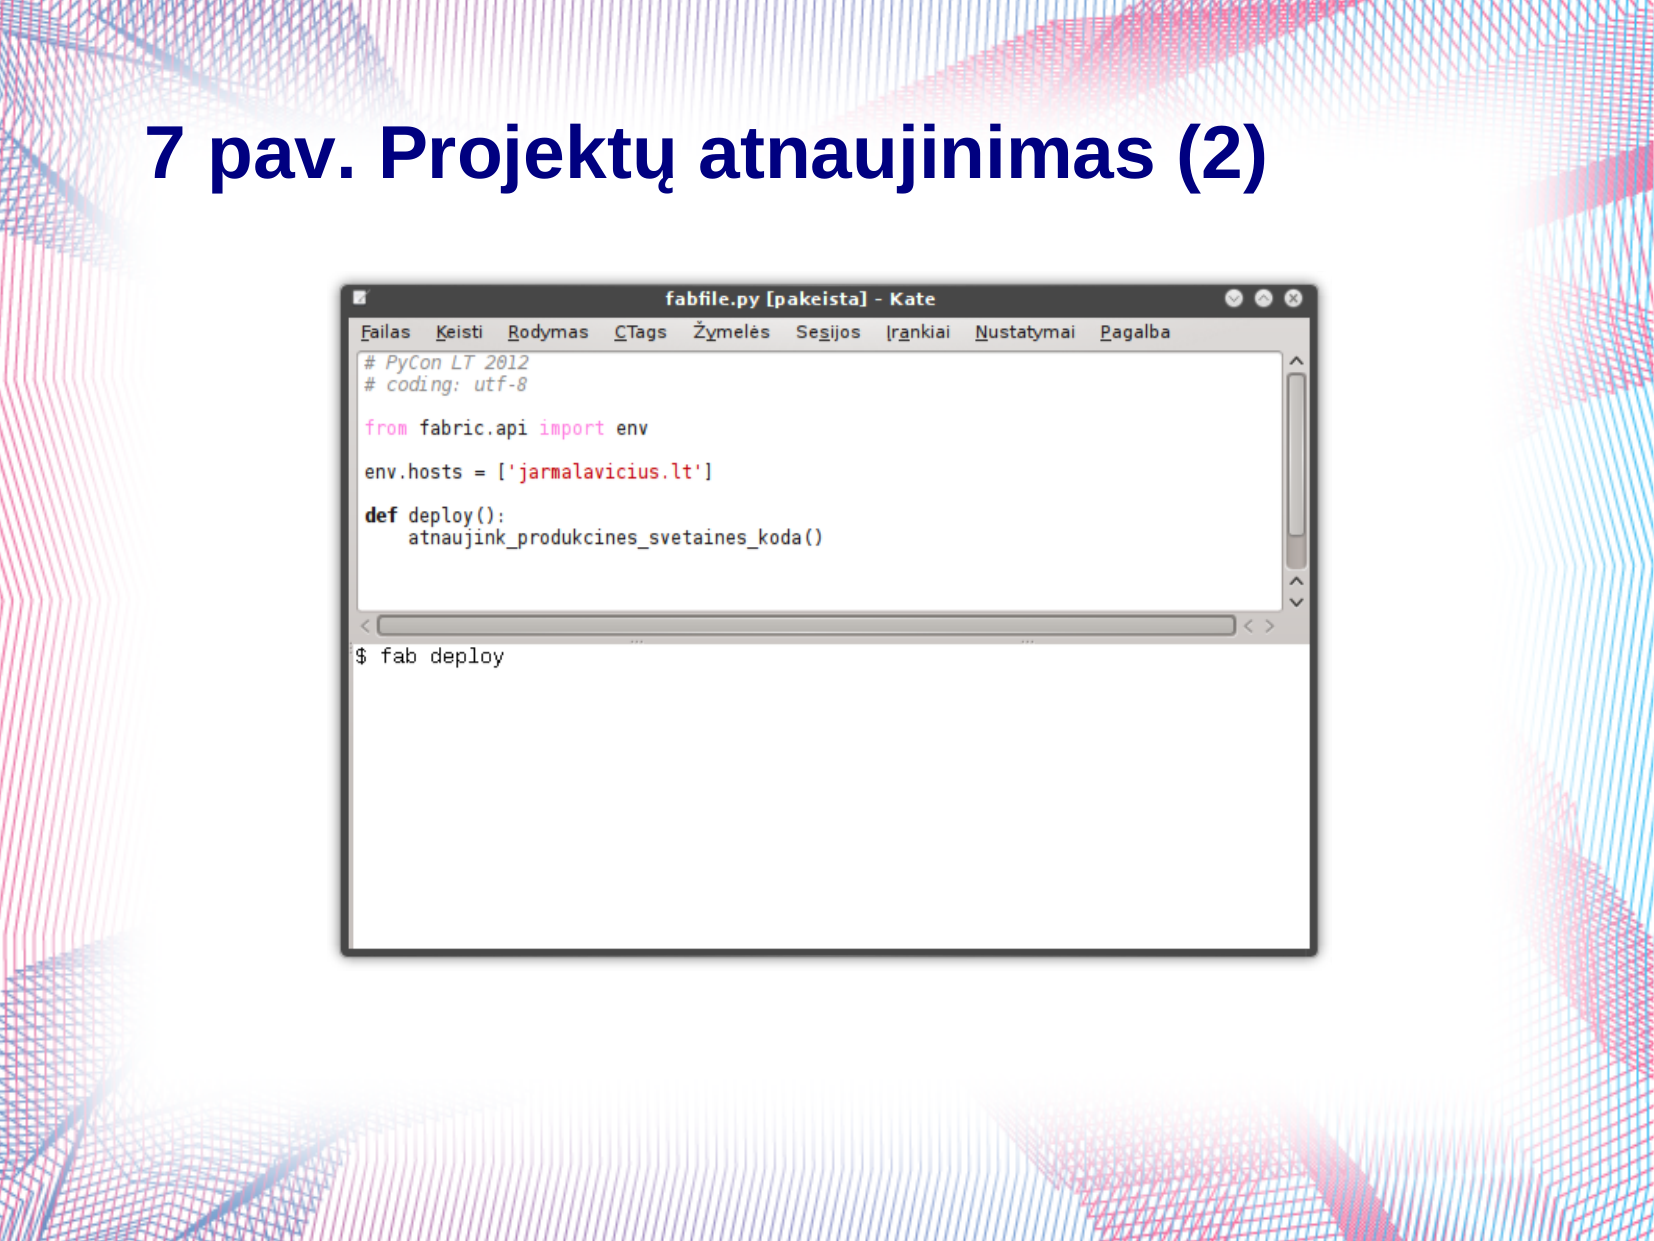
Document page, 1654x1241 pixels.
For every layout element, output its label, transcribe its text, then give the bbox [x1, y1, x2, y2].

picture [0, 0, 1654, 1241]
title 7 pav. Projektų atnaujinimas (2) [82, 49, 1571, 257]
